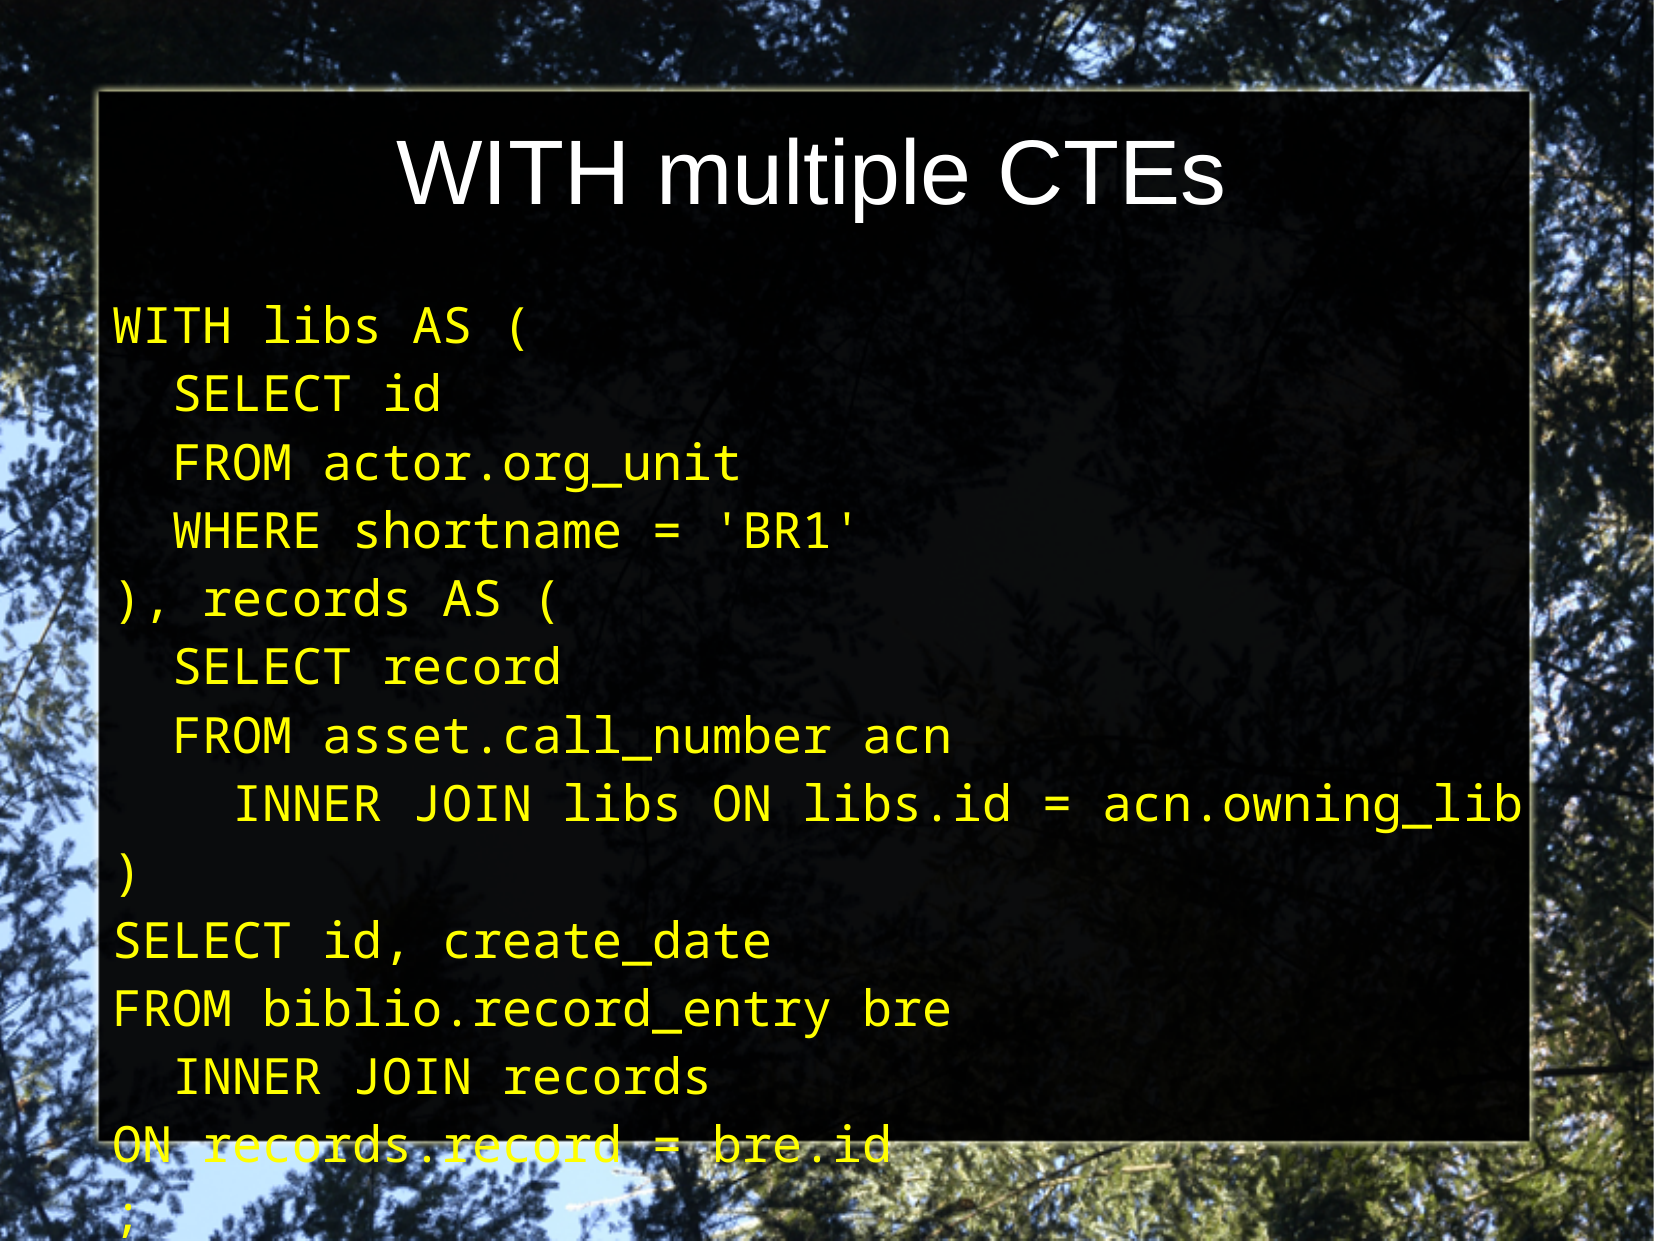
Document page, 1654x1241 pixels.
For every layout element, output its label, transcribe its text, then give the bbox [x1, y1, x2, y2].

title WITH multiple CTEs [88, 88, 1536, 257]
picture [0, 0, 1654, 1241]
list WITH libs AS ( SELECT id FROM actor.org_unit WHERE shortname = 'BR1' ), records AS ( SELECT record FROM asset.call_number acn INNER JOIN libs ON libs.id = acn.owning_lib ) SELECT id, create_date FROM biblio.record_entry bre INNER JOIN records ON records.record = bre.id ; [112, 290, 1536, 1103]
